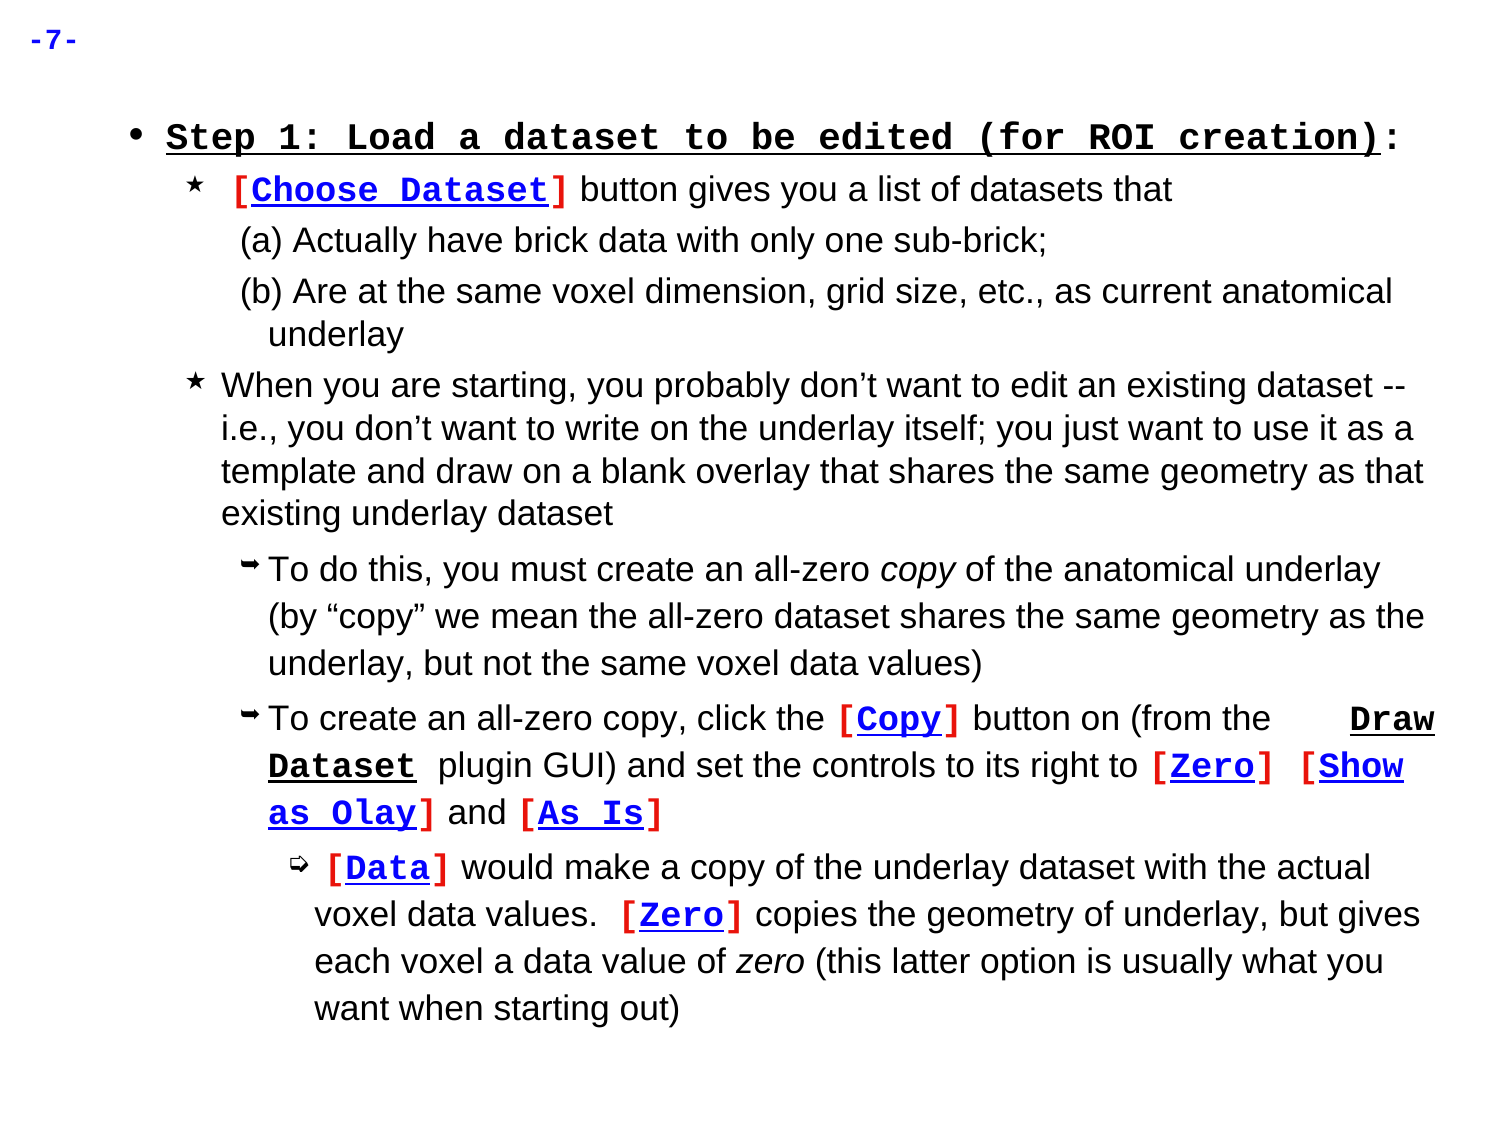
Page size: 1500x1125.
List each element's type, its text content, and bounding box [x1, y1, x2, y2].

list Step 1: Load a dataset to be edited (for ROI creation): [Choose Dataset] button gives you a list of datasets that (a) Actually have brick data with only one sub-brick; (b) Are at the same voxel dimension, grid size, etc., as current anatomical underlay When you are starting, you probably don’t want to edit an existing dataset -- i.e., you don’t want to write on the underlay itself; you just want to use it as a template and draw on a blank overlay that shares the same geometry as that existing underlay dataset To do this, you must create an all-zero copy of the anatomical underlay (by “copy” we mean the all-zero dataset shares the same geometry as the underlay, but not the same voxel data values) To create an all-zero copy, click the [Copy] button on (from the Draw Dataset plugin GUI) and set the controls to its right to [Zero] [Show as Olay] and [As Is] [Data] would make a copy of the underlay dataset with the actual voxel data values. [Zero] copies the geometry of underlay, but gives each voxel a data value of zero (this latter option is usually what you want when starting out) [112, 99, 1450, 1088]
